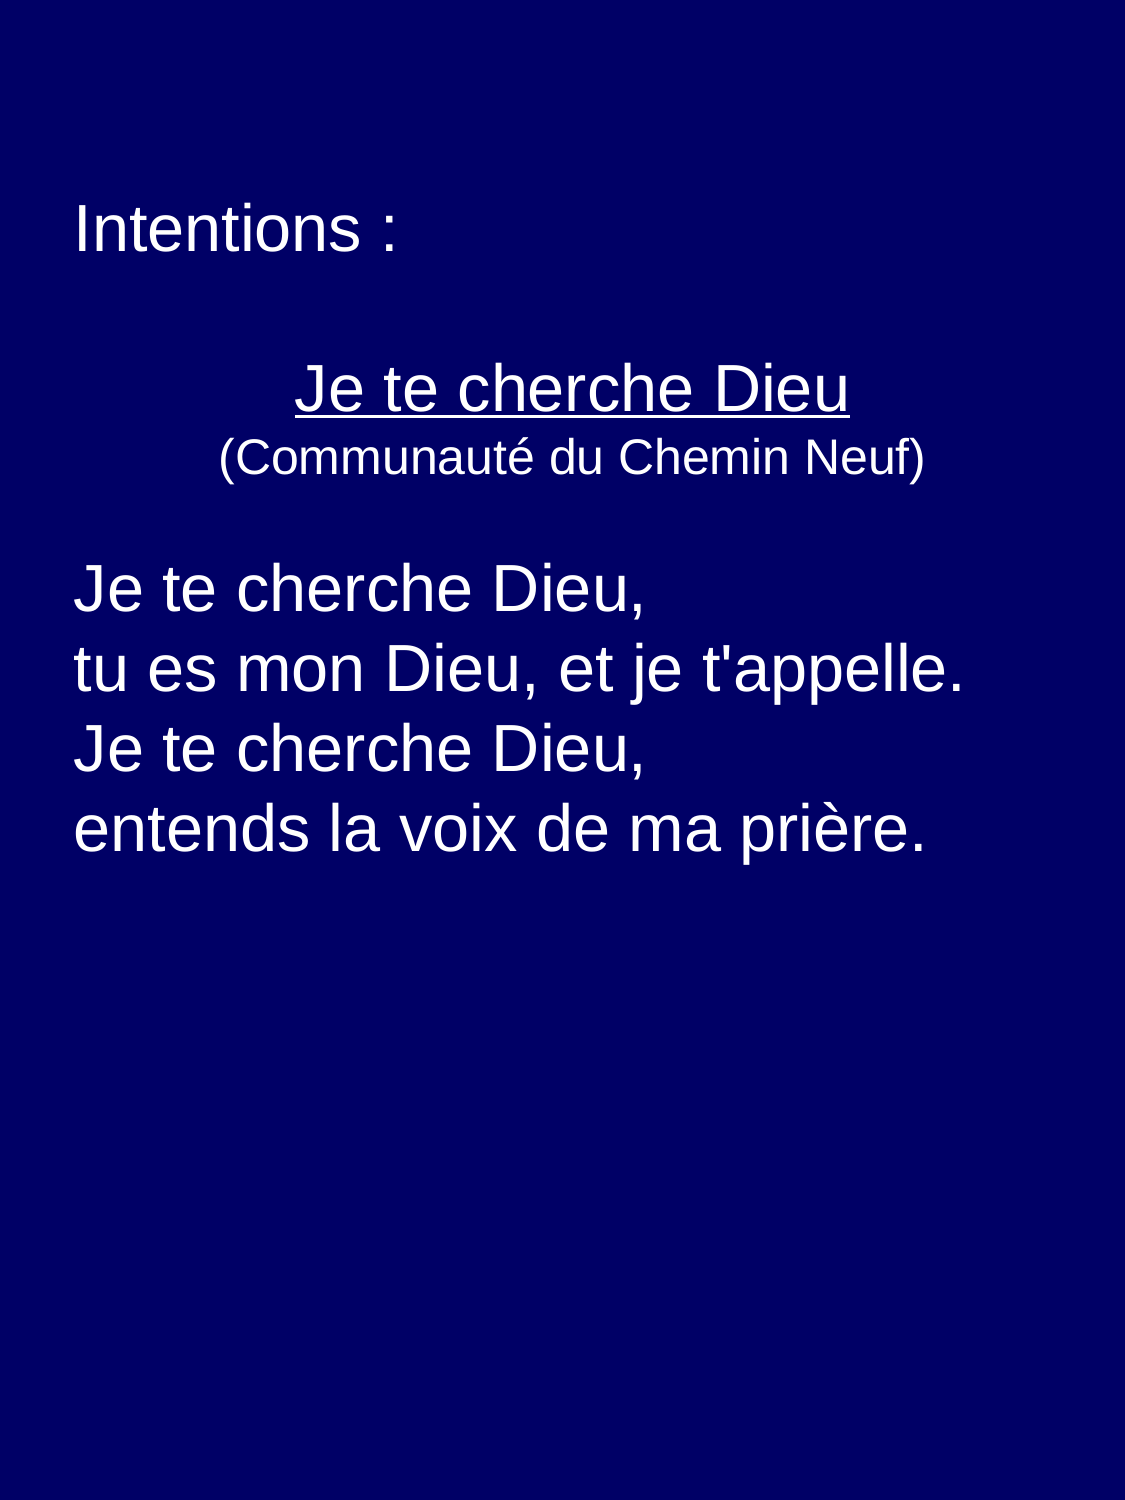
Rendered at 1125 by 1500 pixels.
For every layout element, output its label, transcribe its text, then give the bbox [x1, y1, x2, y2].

text_box Intentions : Je te cherche Dieu (Communauté du Chemin Neuf) Je te cherche Dieu, tu es mon Dieu, et je t'appelle. Je te cherche Dieu, entends la voix de ma prière. [59, 177, 1087, 858]
